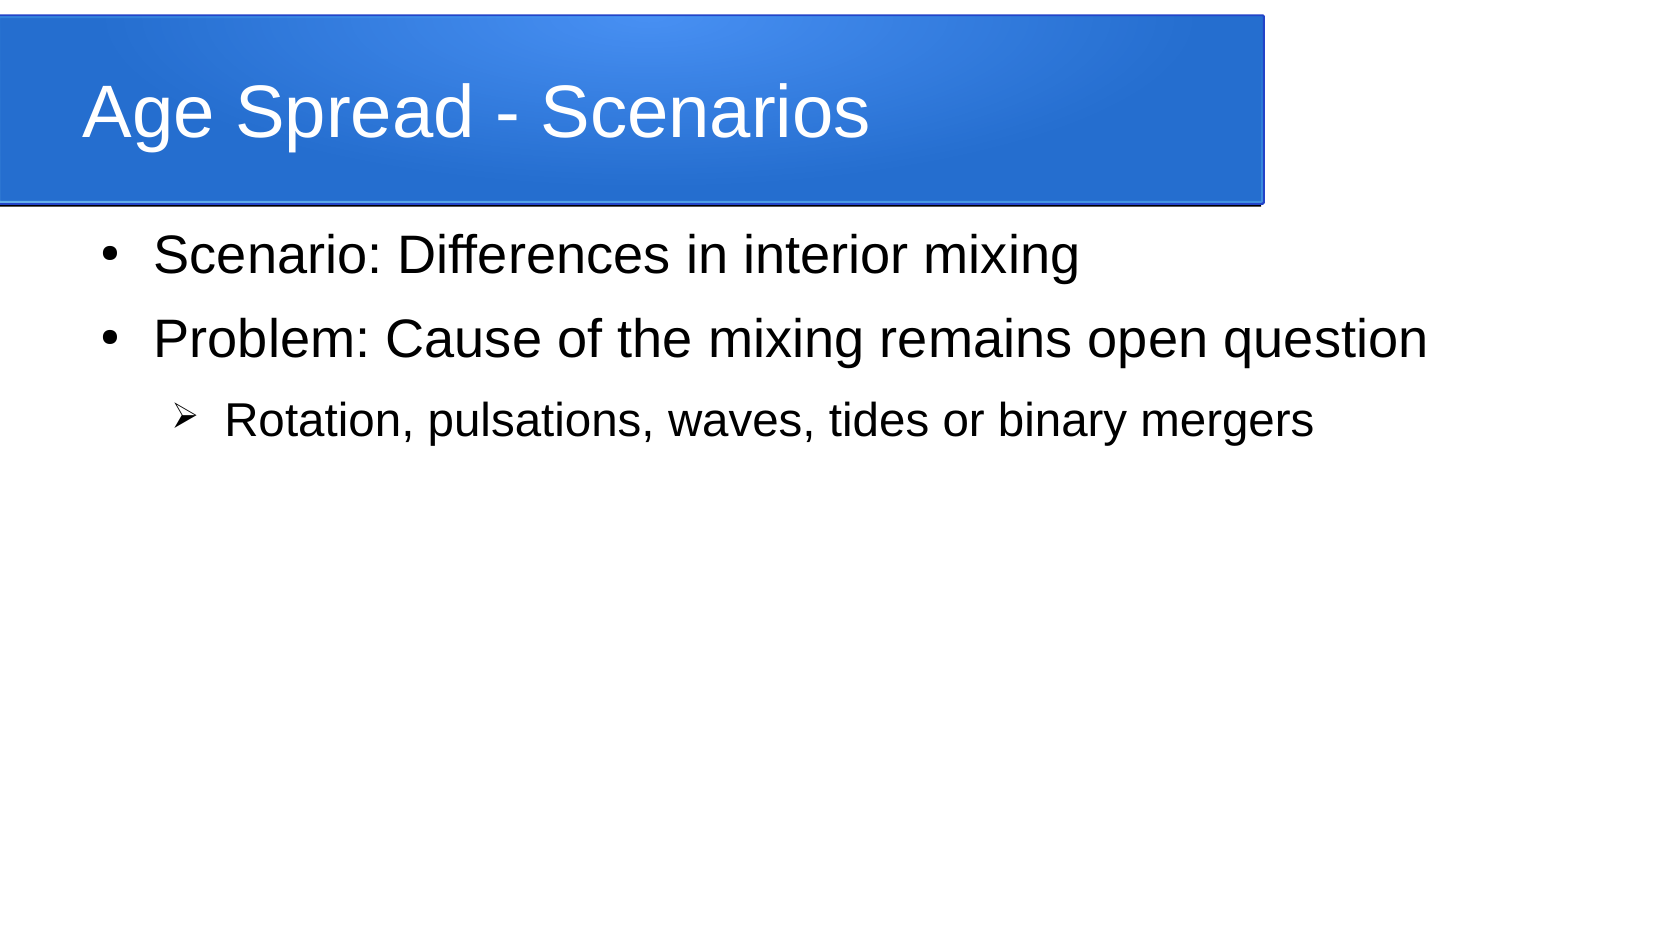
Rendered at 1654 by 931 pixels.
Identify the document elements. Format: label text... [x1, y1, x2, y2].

list Scenario: Differences in interior mixing Problem: Cause of the mixing remains open question Rotation, pulsations, waves, tides or binary mergers [82, 224, 1571, 764]
title Age Spread - Scenarios [82, 35, 1235, 189]
